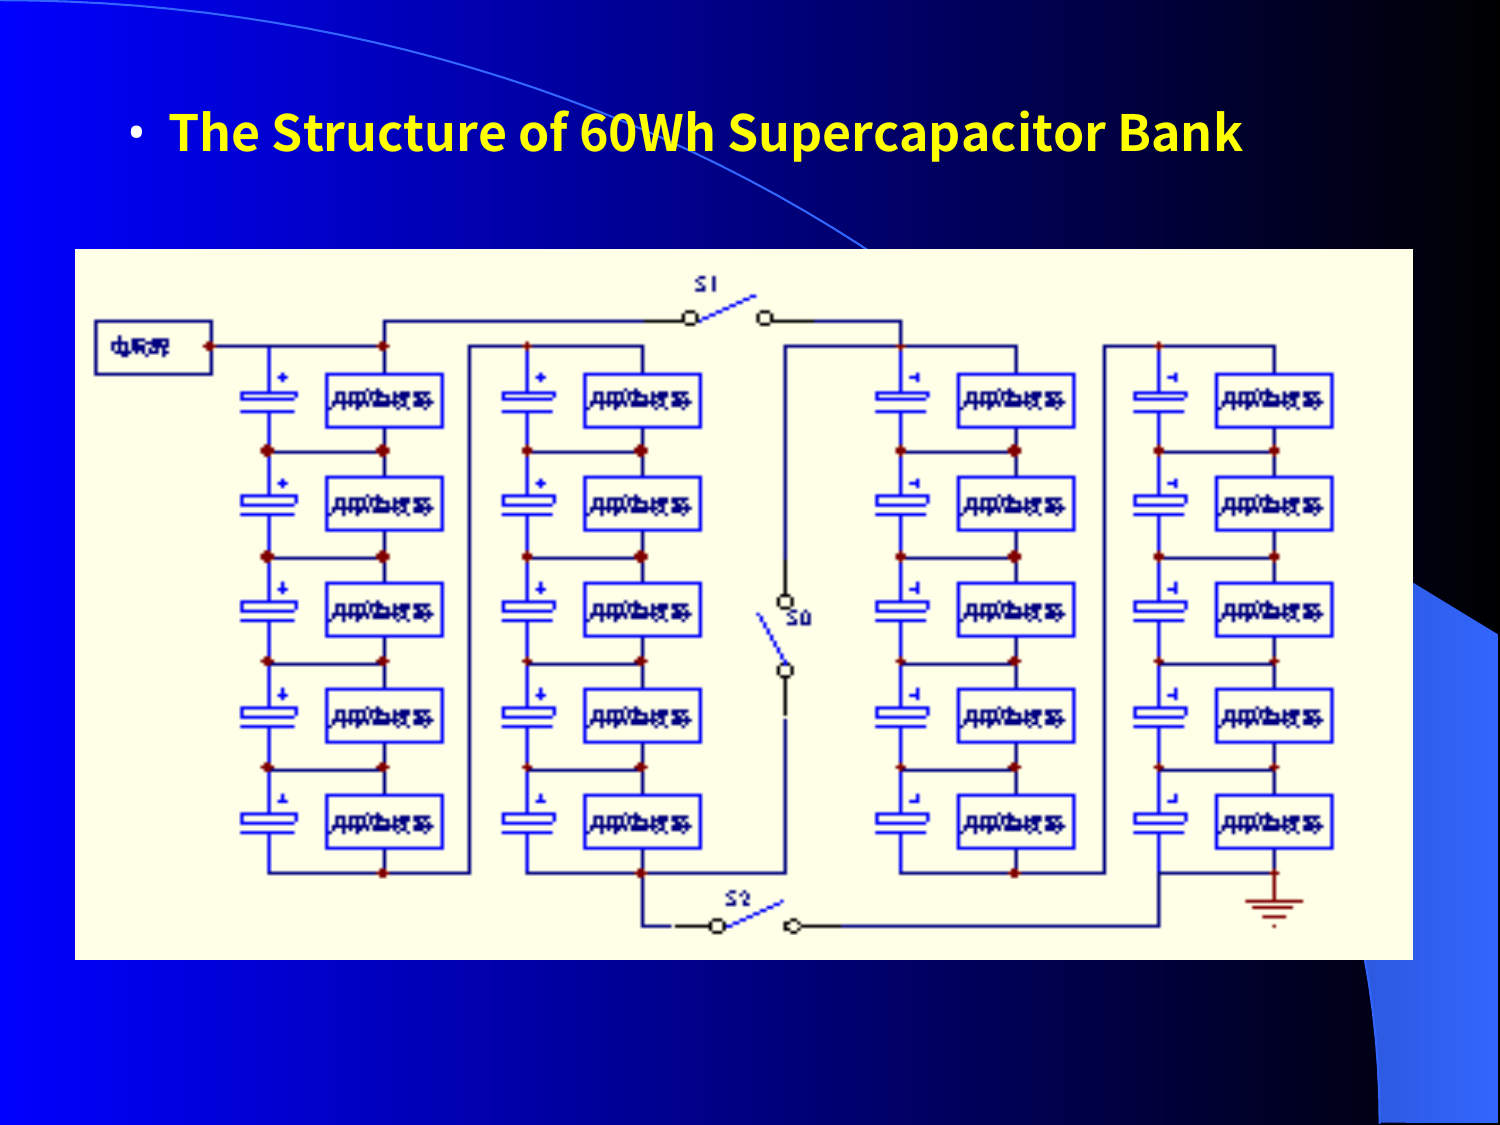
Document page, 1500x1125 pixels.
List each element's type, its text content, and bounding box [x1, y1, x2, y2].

chart [75, 249, 1413, 960]
text_box The Structure of 60Wh Supercapacitor Bank [112, 87, 1413, 169]
